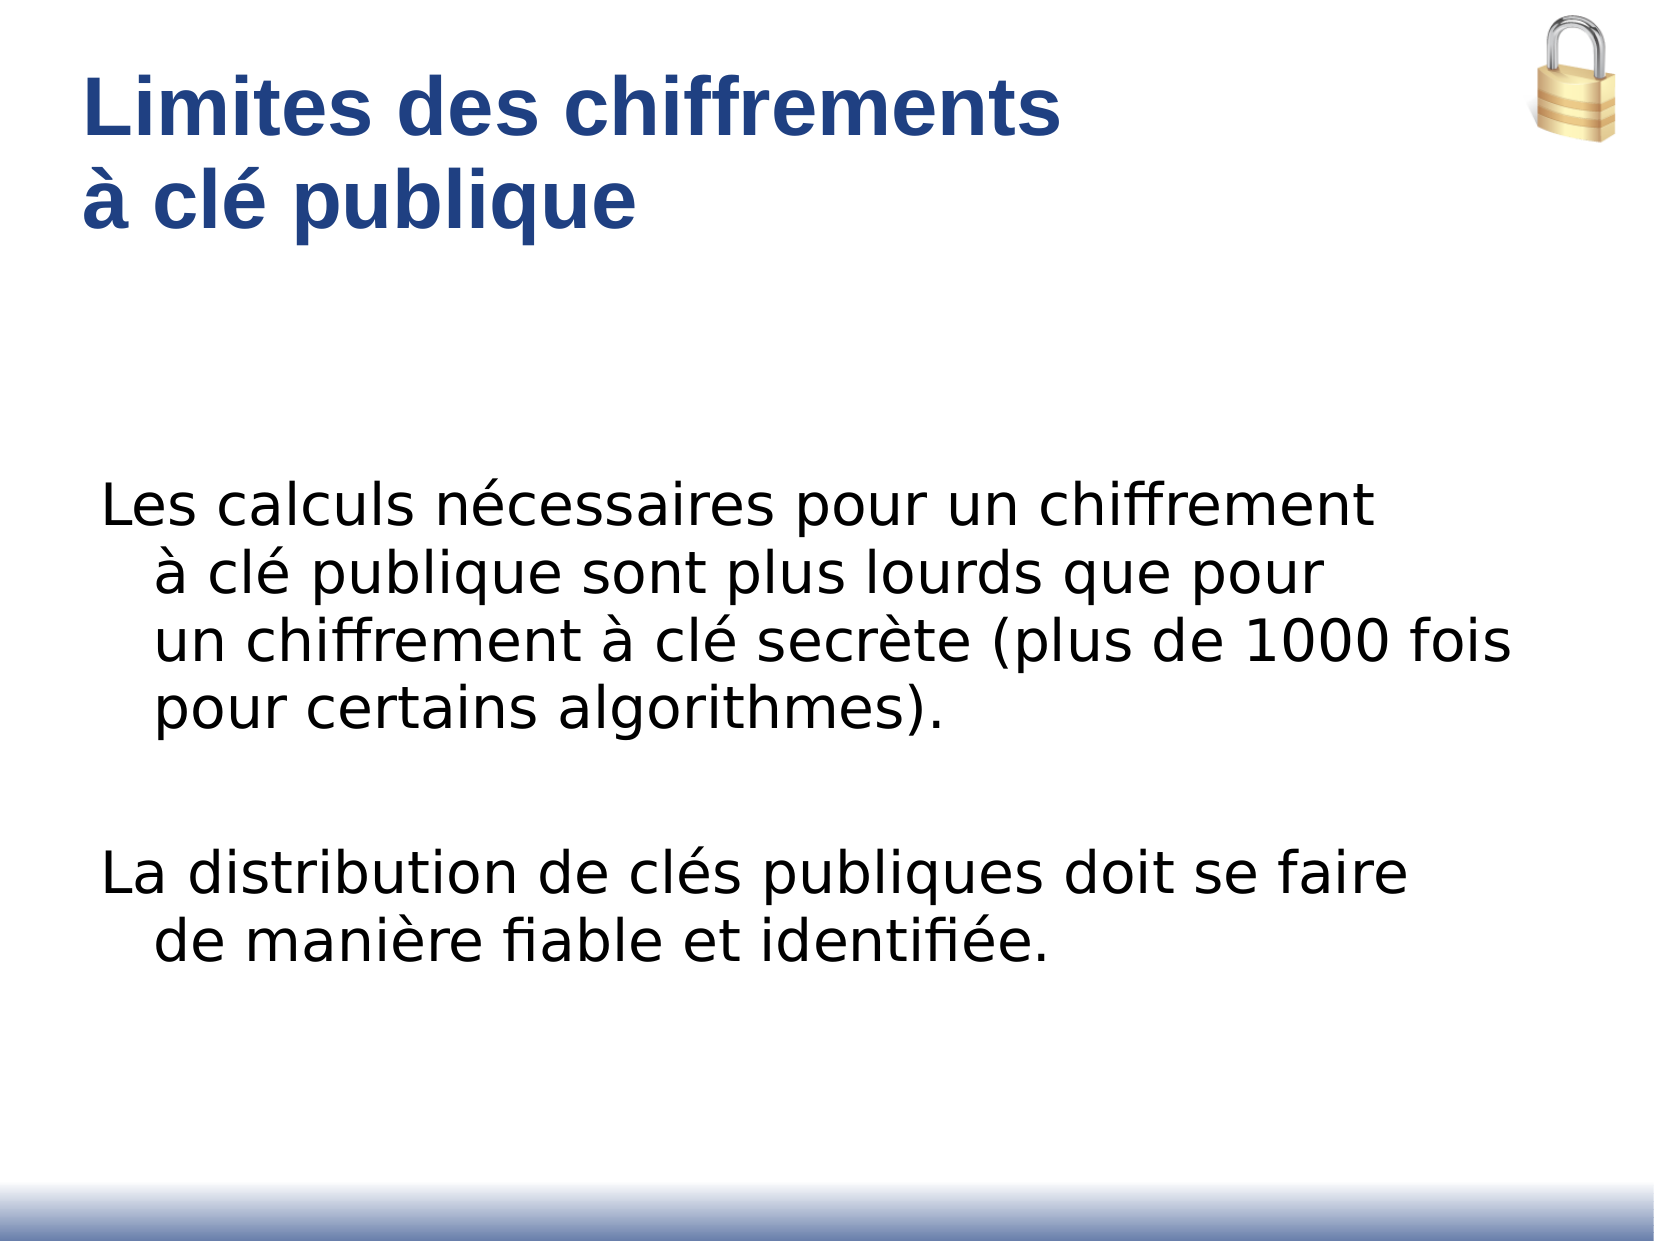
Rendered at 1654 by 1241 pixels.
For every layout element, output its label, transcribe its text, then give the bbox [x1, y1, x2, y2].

picture [1505, 11, 1642, 148]
title Limites des chiffrements à clé publique [82, 49, 1571, 257]
list Les calculs nécessaires pour un chiffrement à clé publique sont plus lourds que pour un chiffrement à clé secrète (plus de 1000 fois pour certains algorithmes). La distribution de clés publiques doit se faire de manière fiable et identifiée. [82, 324, 1571, 1123]
